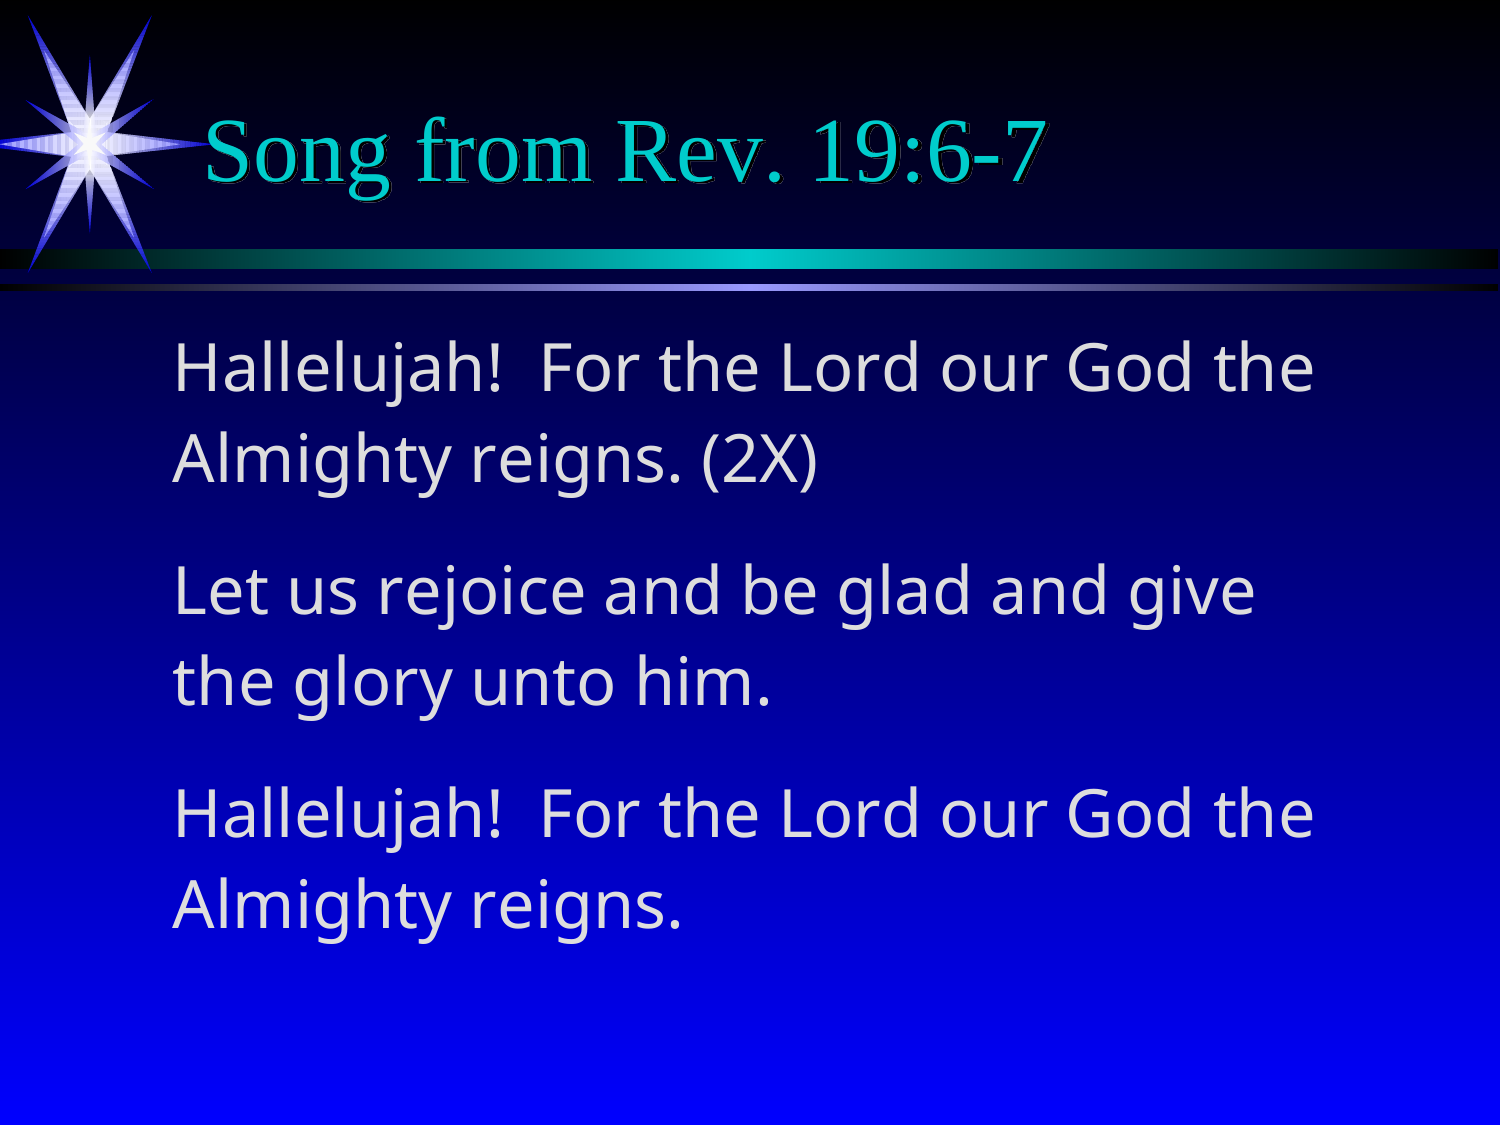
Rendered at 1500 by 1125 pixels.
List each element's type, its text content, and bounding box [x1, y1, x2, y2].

text_box Hallelujah! For the Lord our God the Almighty reigns. (2X) Let us rejoice and be glad and give the glory unto him. Hallelujah! For the Lord our God the Almighty reigns. [157, 312, 1343, 956]
title Song from Rev. 19:6-7 [187, 56, 1463, 244]
